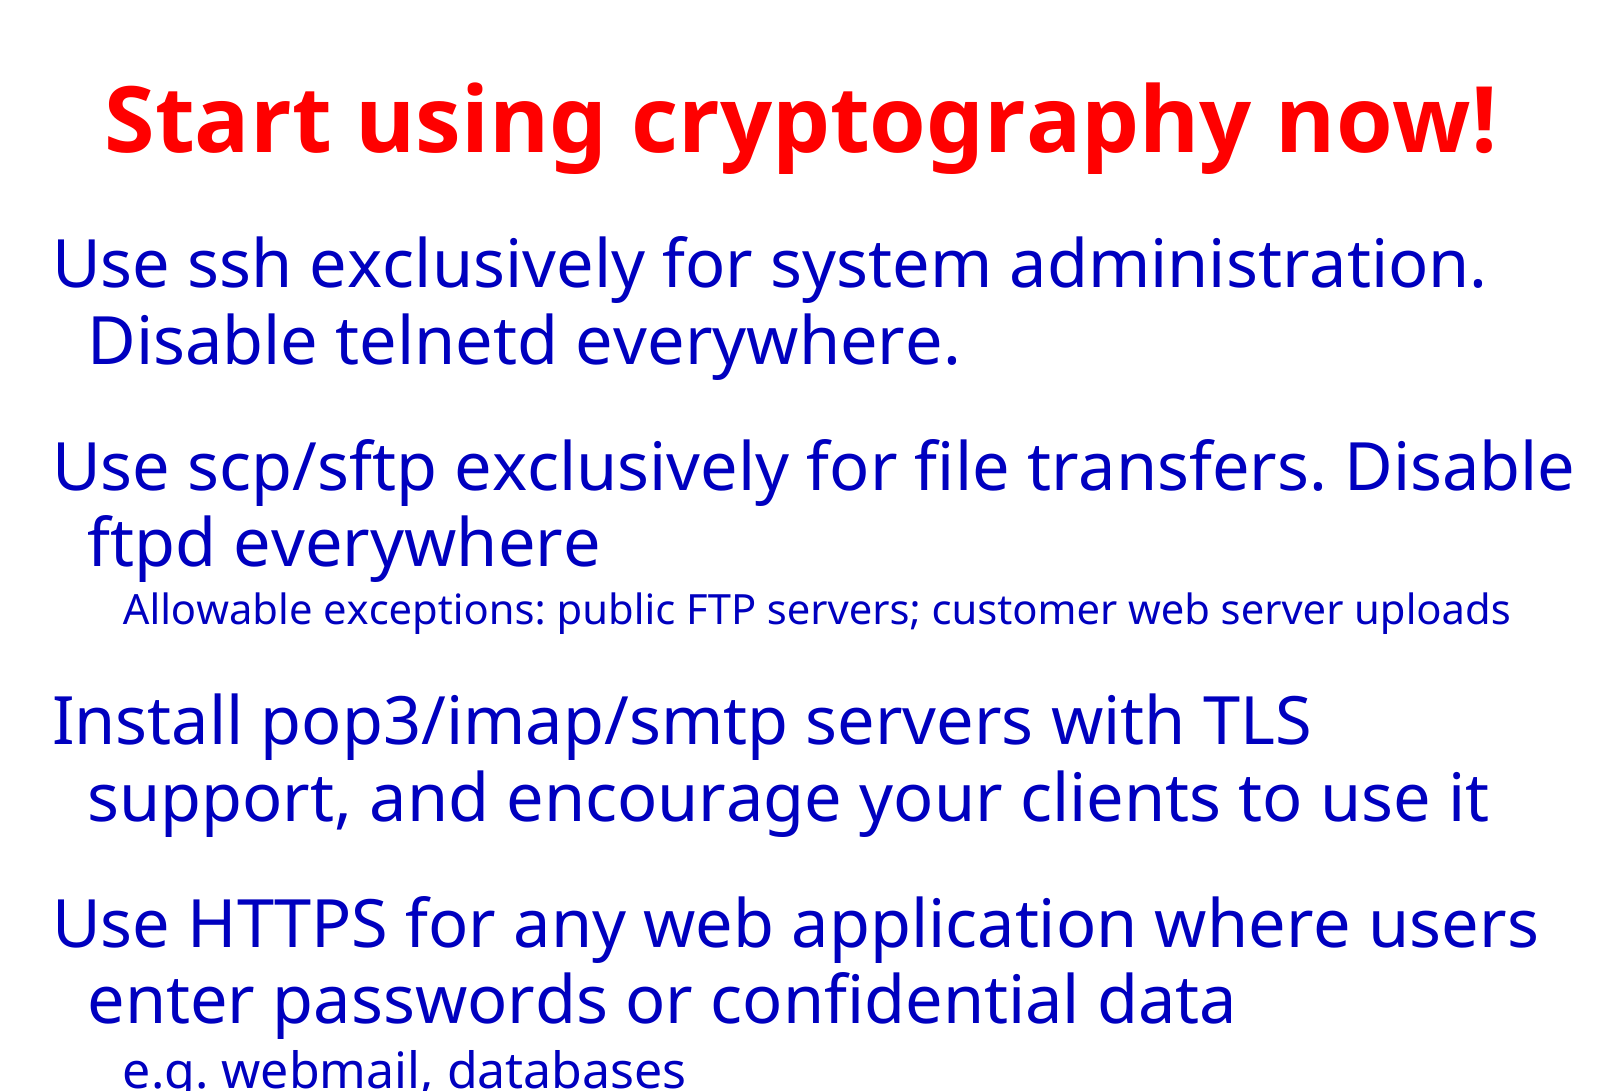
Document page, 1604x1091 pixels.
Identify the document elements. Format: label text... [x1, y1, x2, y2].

title Start using cryptography now! [16, 12, 1587, 219]
list Use ssh exclusively for system administration. Disable telnetd everywhere. Use scp/sftp exclusively for file transfers. Disable ftpd everywhere Allowable exceptions: public FTP servers; customer web server uploads Install pop3/imap/smtp servers with TLS support, and encourage your clients to use it Use HTTPS for any web application where users enter passwords or confidential data e.g. webmail, databases [16, 227, 1587, 1057]
